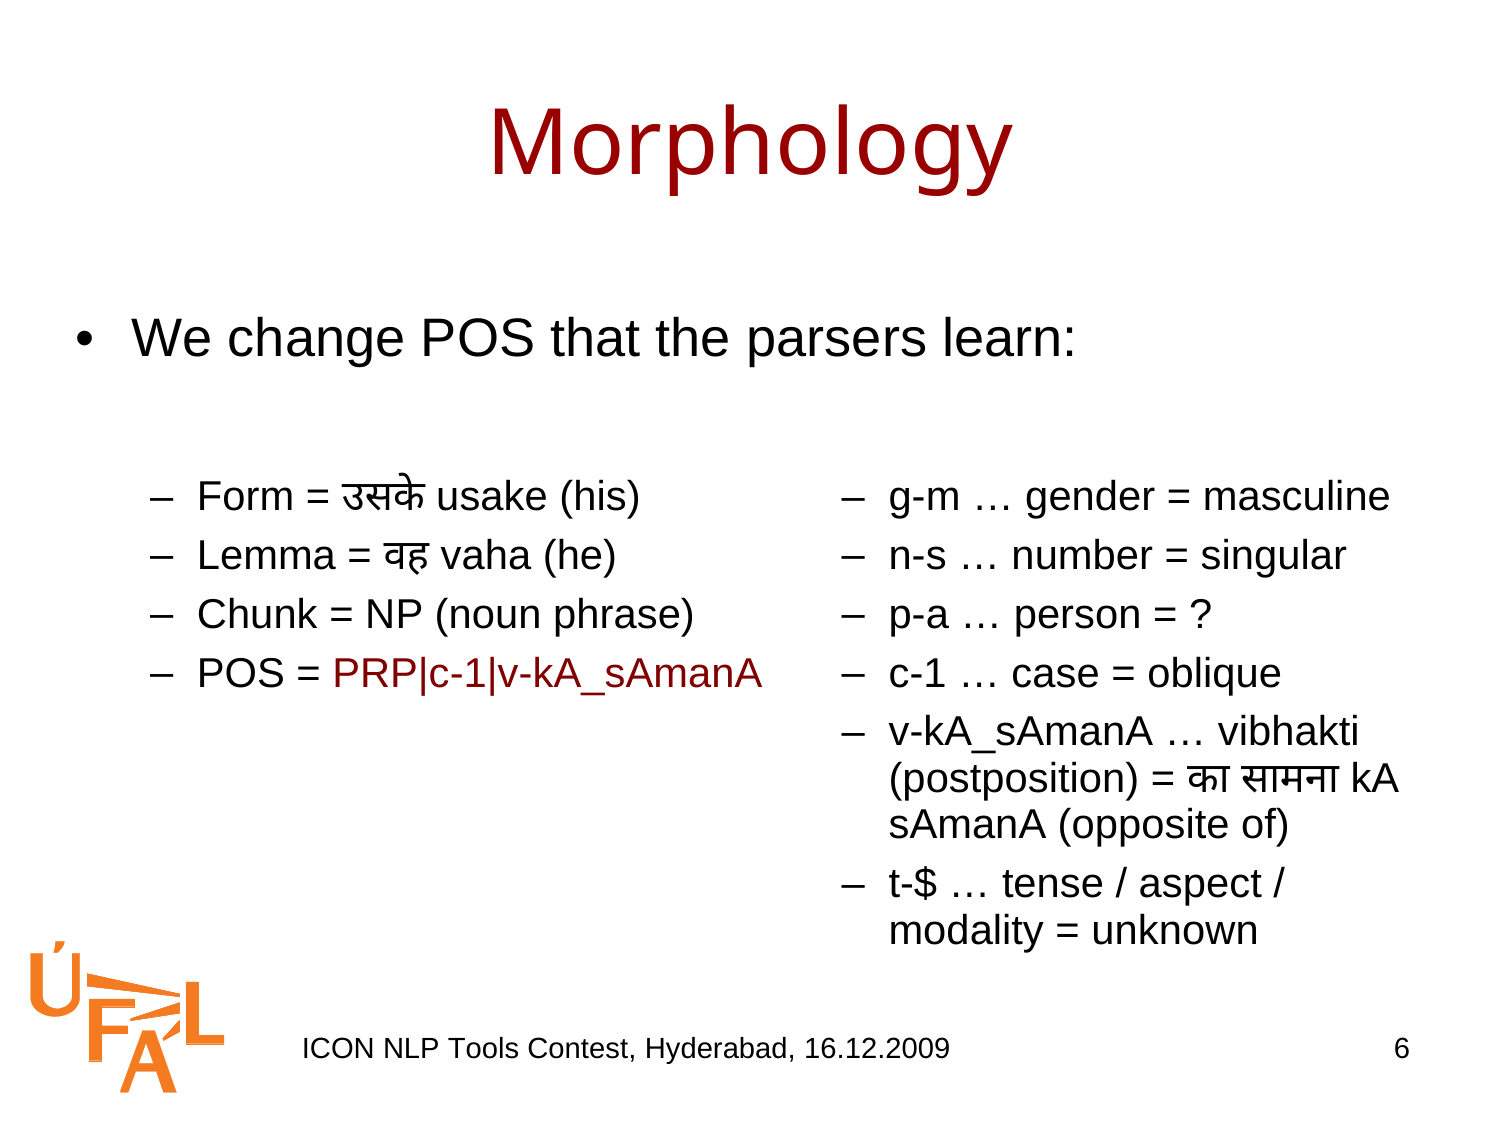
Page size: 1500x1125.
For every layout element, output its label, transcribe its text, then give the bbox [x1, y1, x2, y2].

title Morphology [75, 21, 1426, 257]
list We change POS that the parsers learn: [75, 307, 1418, 368]
list Form = उसके usake (his) Lemma = वह vaha (he) Chunk = NP (noun phrase) POS = PRP|c-1|v-kA_sAmanA [75, 472, 768, 1006]
list g-m … gender = masculine n-s … number = singular p-a … person = ? c-1 … case = oblique v-kA_sAmanA … vibhakti (postposition) = का सामना kA sAmanA (opposite of) t-$ … tense / aspect / modality = unknown [766, 472, 1426, 995]
